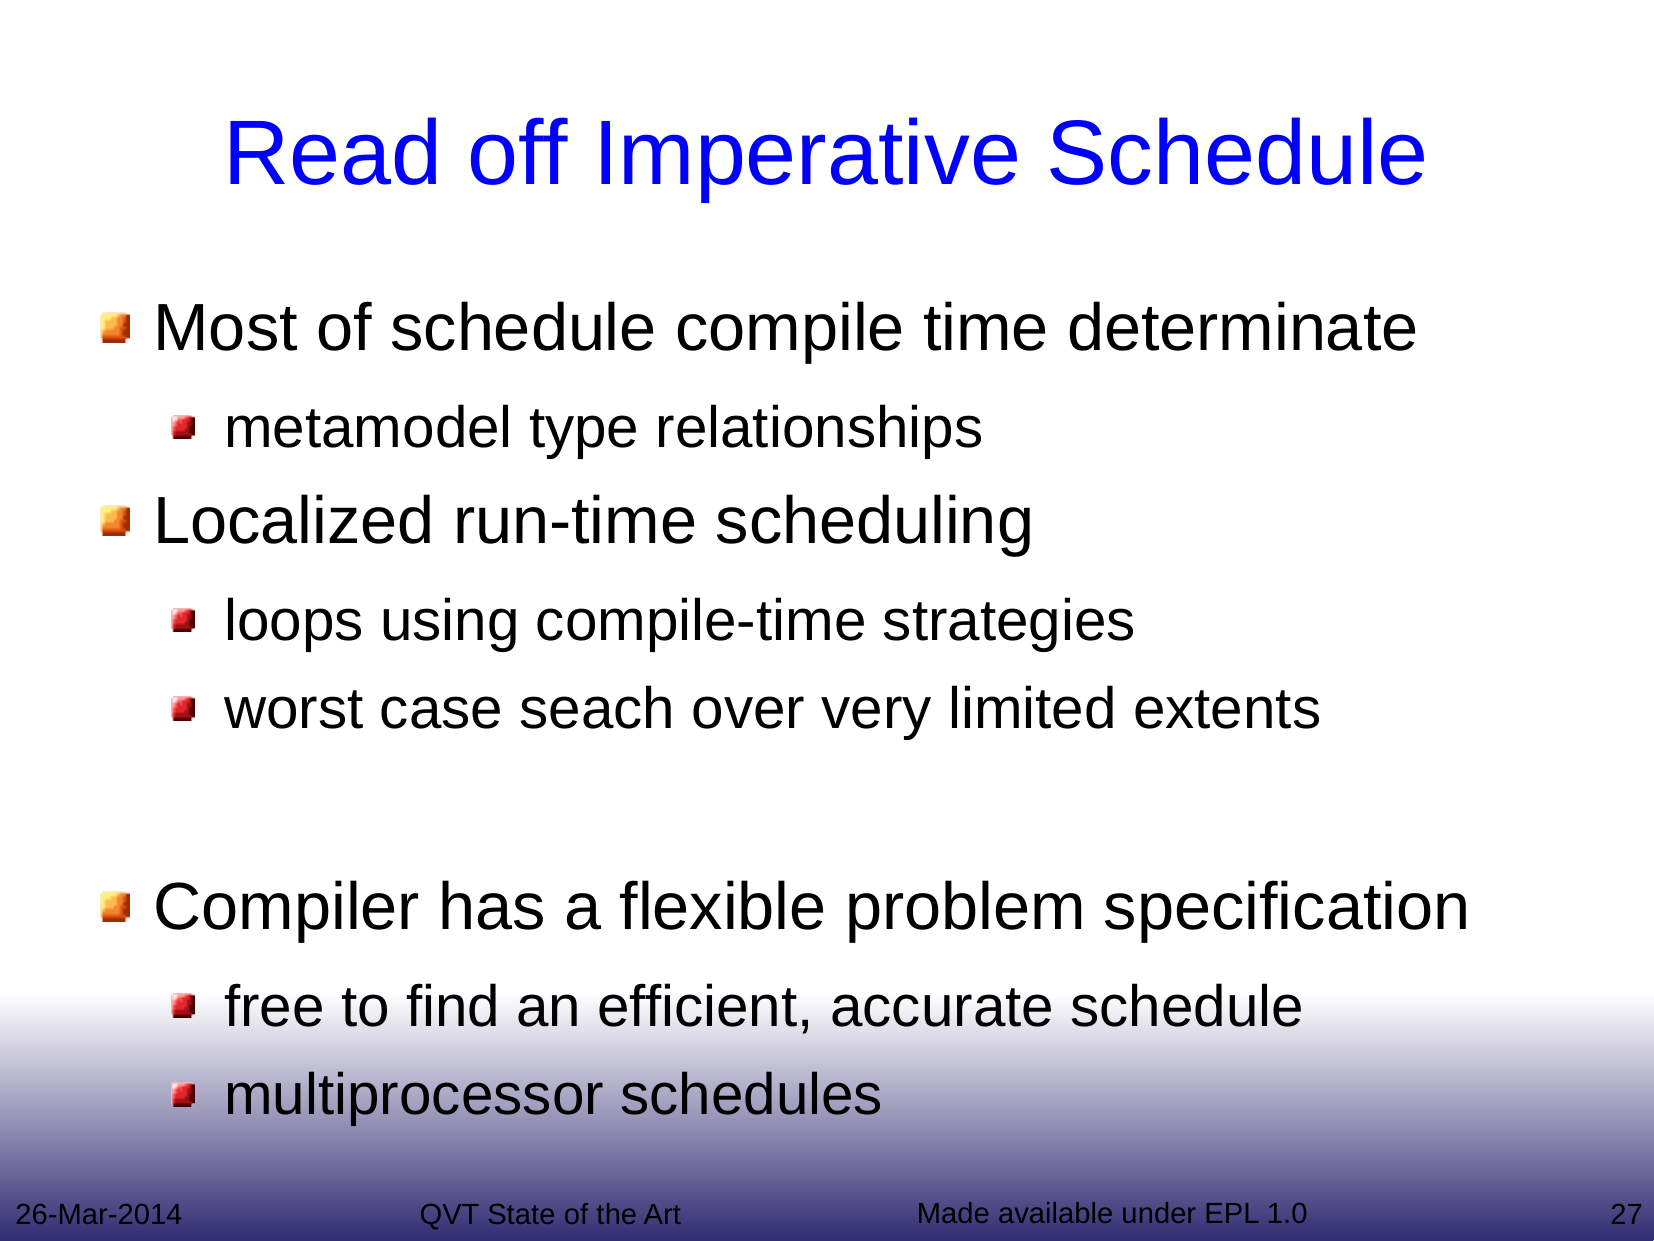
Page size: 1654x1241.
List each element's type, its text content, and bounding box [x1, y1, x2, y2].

title Read off Imperative Schedule [82, 49, 1571, 257]
list Most of schedule compile time determinate metamodel type relationships Localized run-time scheduling loops using compile-time strategies worst case seach over very limited extents Compiler has a flexible problem specification free to find an efficient, accurate schedule multiprocessor schedules [82, 290, 1571, 1126]
